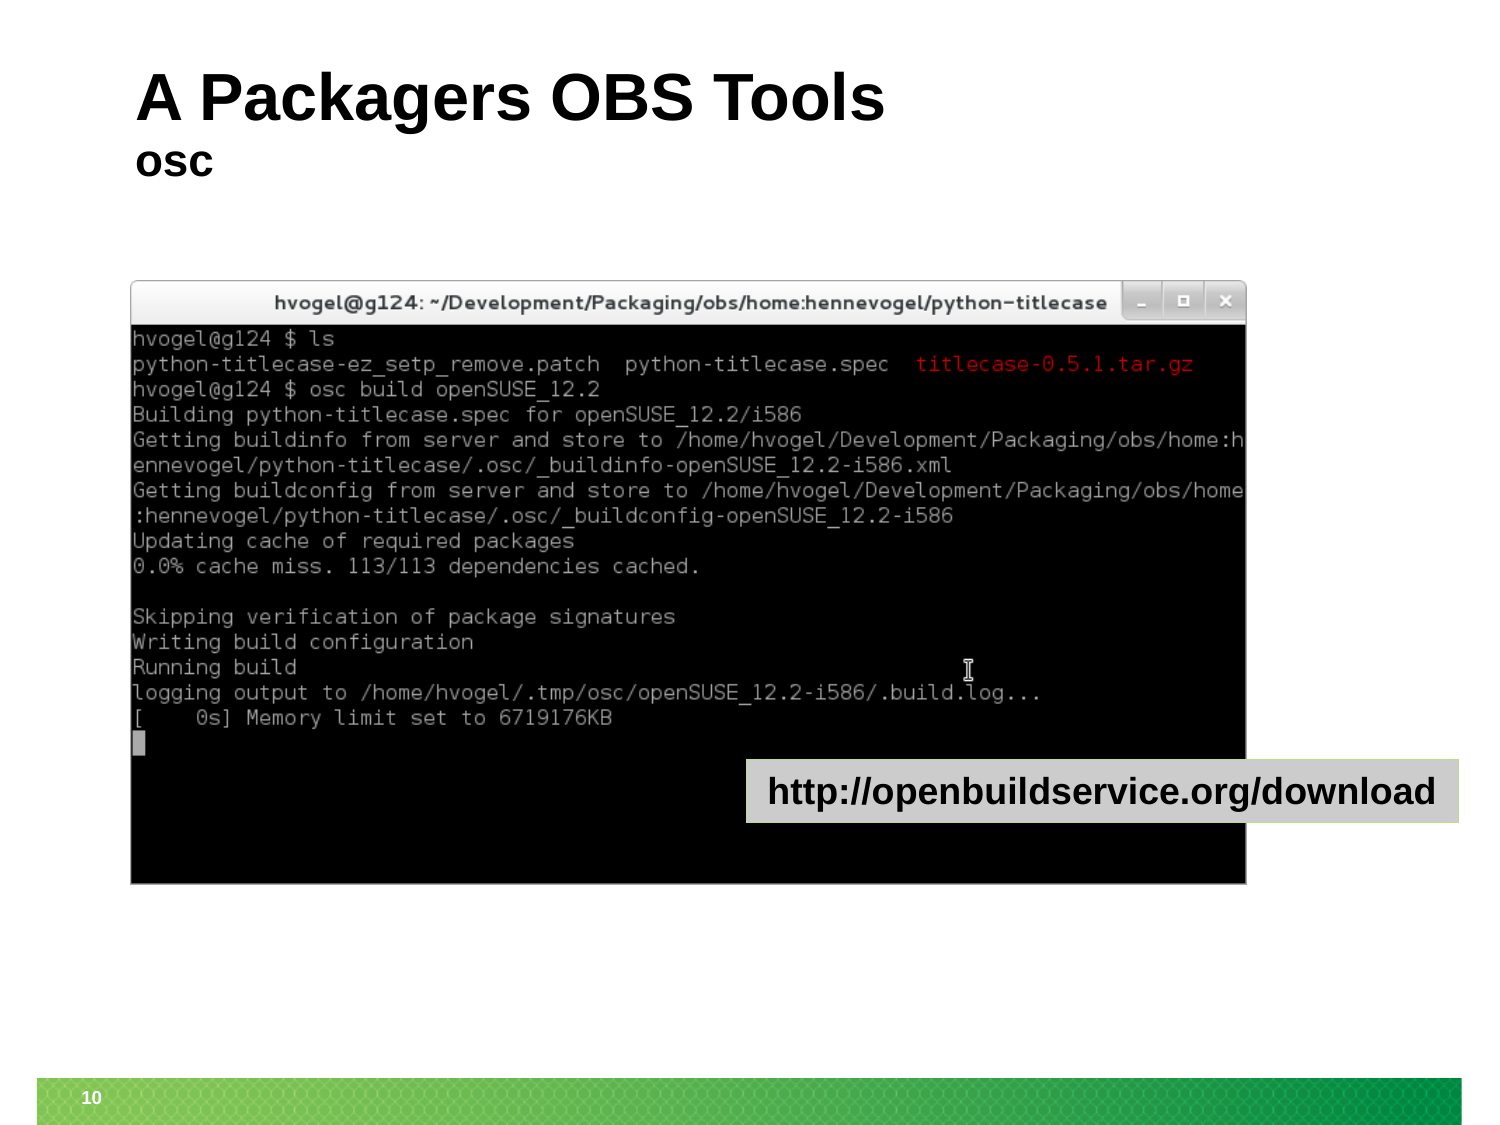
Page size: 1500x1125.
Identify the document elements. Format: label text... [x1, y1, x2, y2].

text_box http://openbuildservice.org/download [746, 759, 1459, 823]
picture [130, 280, 1247, 886]
picture [36, 1078, 1462, 1125]
title A Packagers OBS Tools osc [135, 41, 1372, 204]
